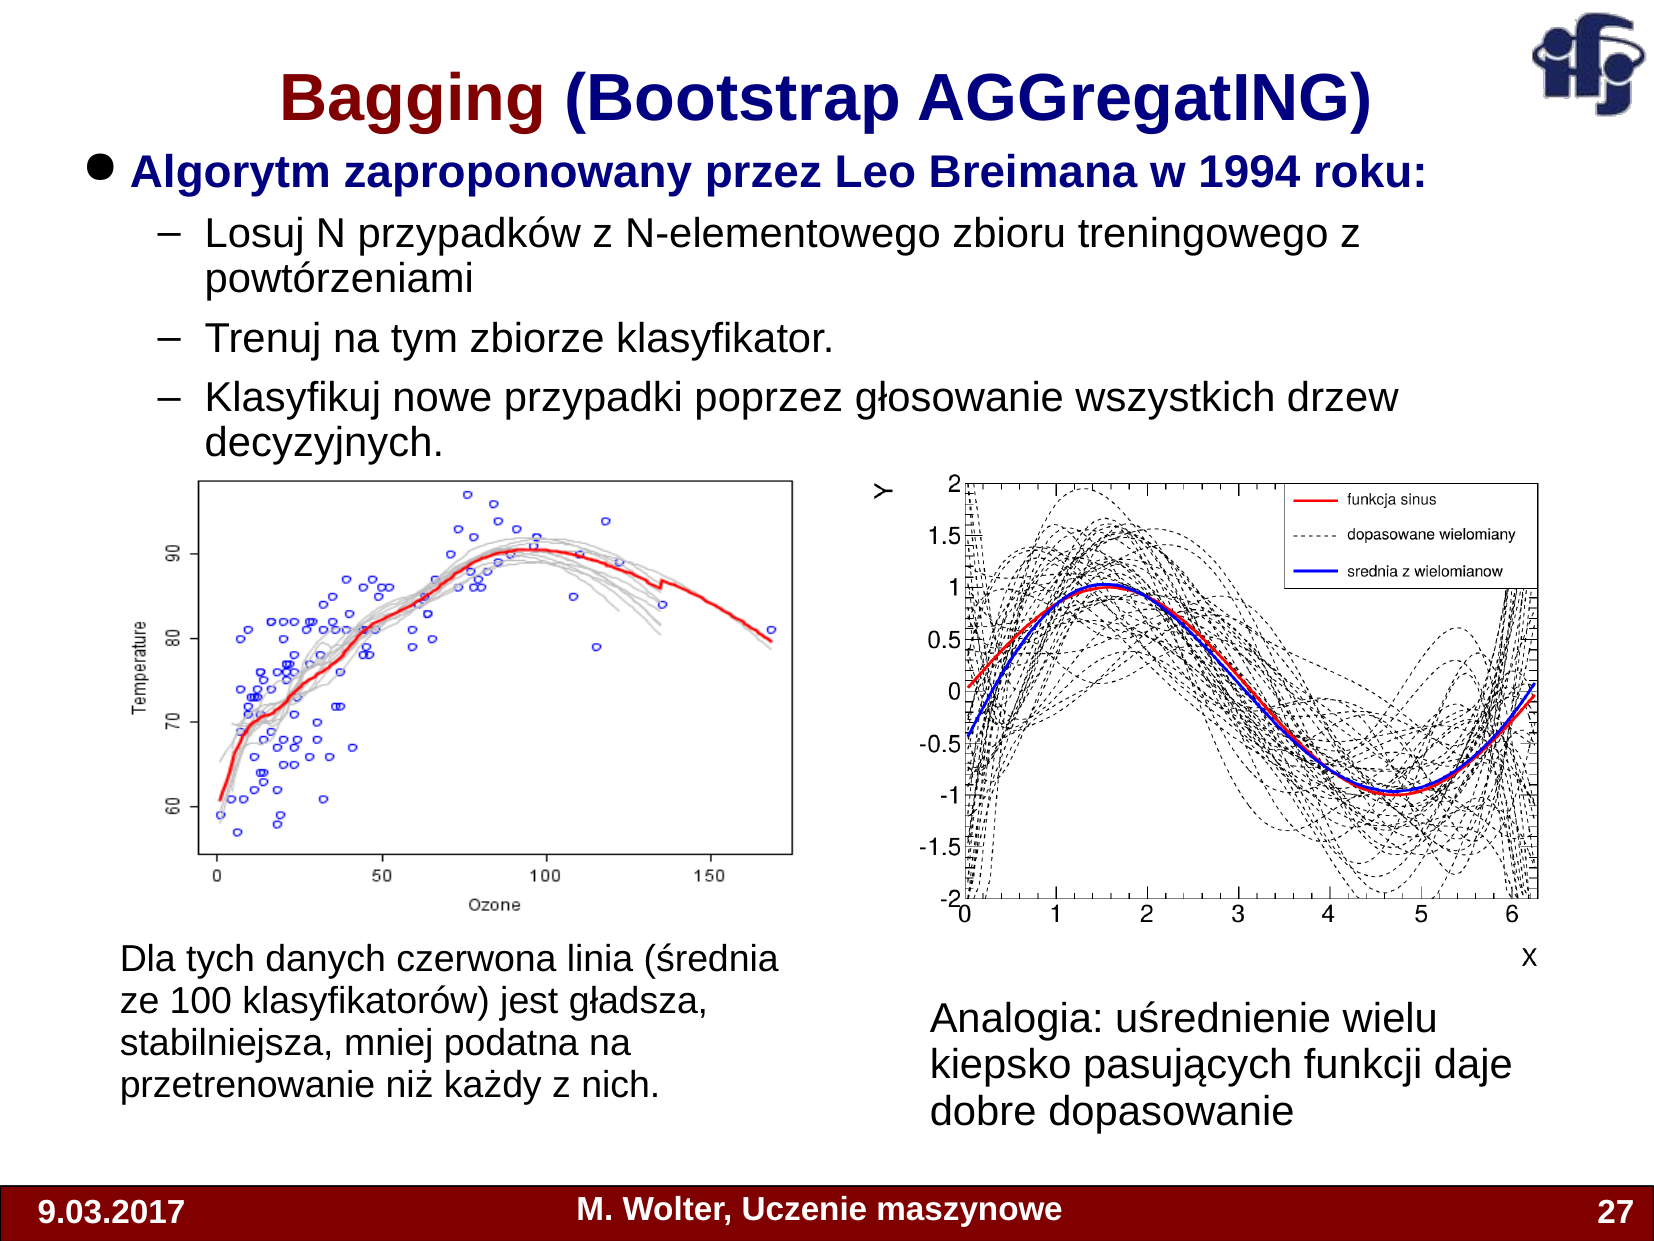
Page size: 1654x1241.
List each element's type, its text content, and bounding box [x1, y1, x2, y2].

title Bagging (Bootstrap AGGregatING) [82, 24, 1571, 147]
picture [1525, 0, 1654, 129]
list Algorytm zaproponowany przez Leo Breimana w 1994 roku: Losuj N przypadków z N-elementowego zbioru treningowego z powtórzeniami Trenuj na tym zbiorze klasyfikator. Klasyfikuj nowe przypadki poprzez głosowanie wszystkich drzew decyzyjnych. [82, 147, 1571, 1109]
picture [129, 472, 827, 928]
text_box Dla tych danych czerwona linia (średnia ze 100 klasyfikatorów) jest gładsza, stabilniejsza, mniej podatna na przetrenowanie niż każdy z nich. [105, 930, 844, 1113]
picture [855, 443, 1586, 979]
text_box Analogia: uśrednienie wielu kiepsko pasujących funkcji daje dobre dopasowanie [915, 987, 1595, 1145]
